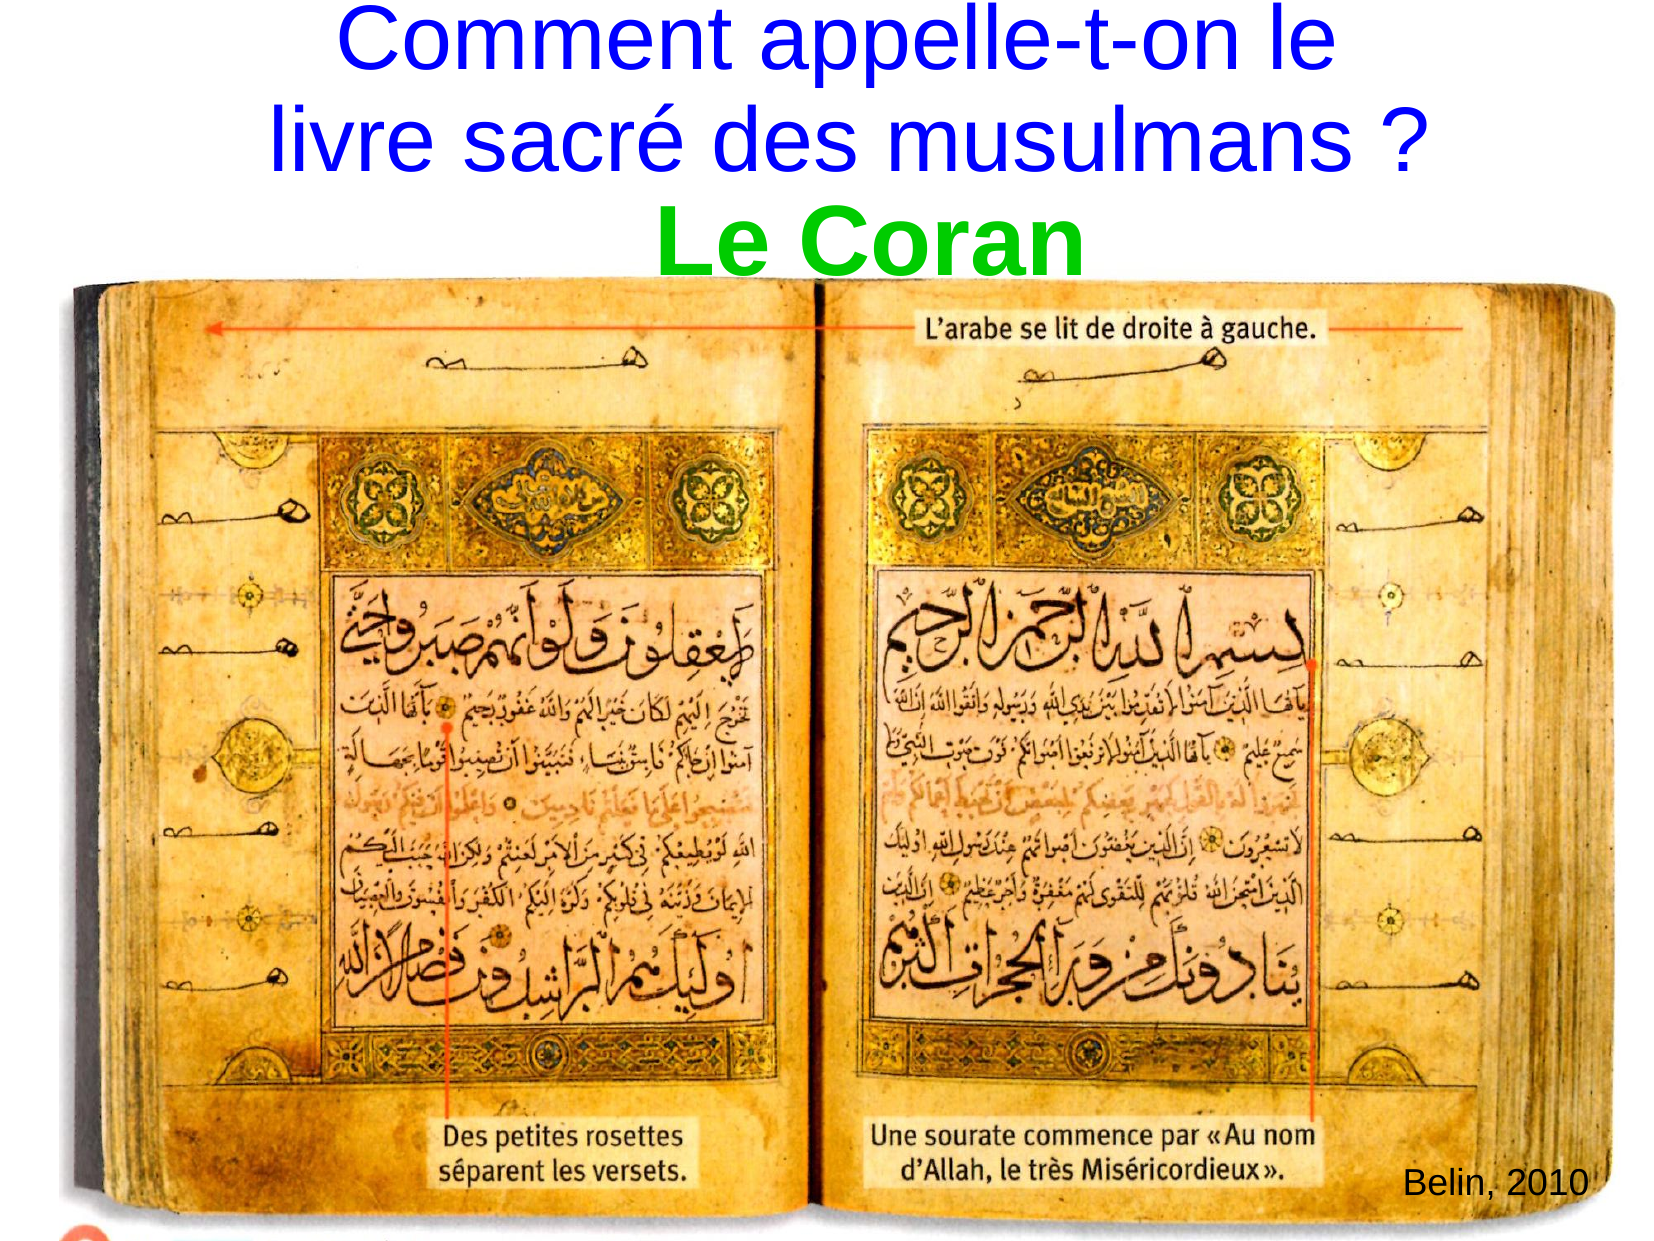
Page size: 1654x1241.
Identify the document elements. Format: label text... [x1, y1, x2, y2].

text_box Belin, 2010 [1387, 1153, 1625, 1211]
title Comment appelle-t-on le livre sacré des musulmans ? [76, 0, 1625, 192]
text_box Le Coran [531, 177, 1211, 304]
picture [59, 262, 1625, 1241]
